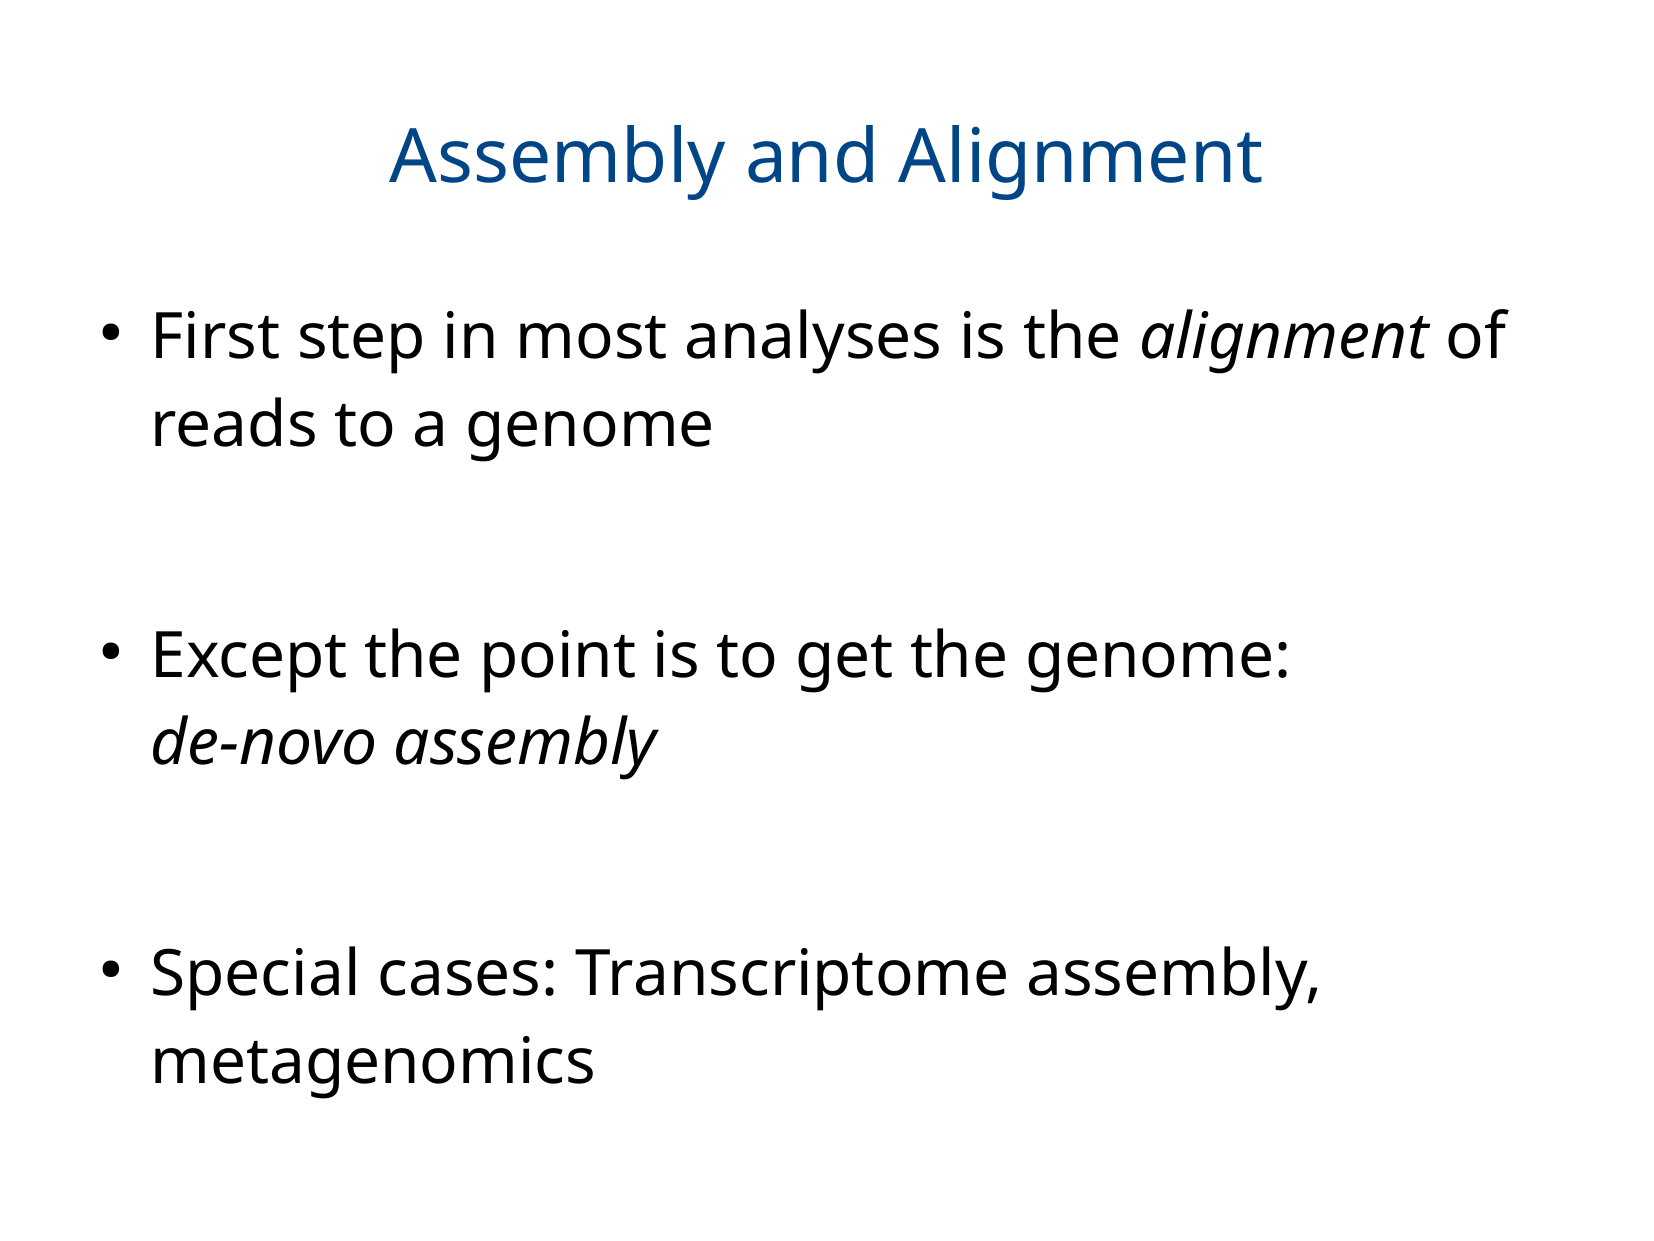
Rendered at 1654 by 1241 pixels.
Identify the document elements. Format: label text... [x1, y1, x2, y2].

list First step in most analyses is the alignment of reads to a genome Except the point is to get the genome: de-novo assembly Special cases: Transcriptome assembly, metagenomics [82, 290, 1571, 1109]
title Assembly and Alignment [82, 49, 1571, 257]
